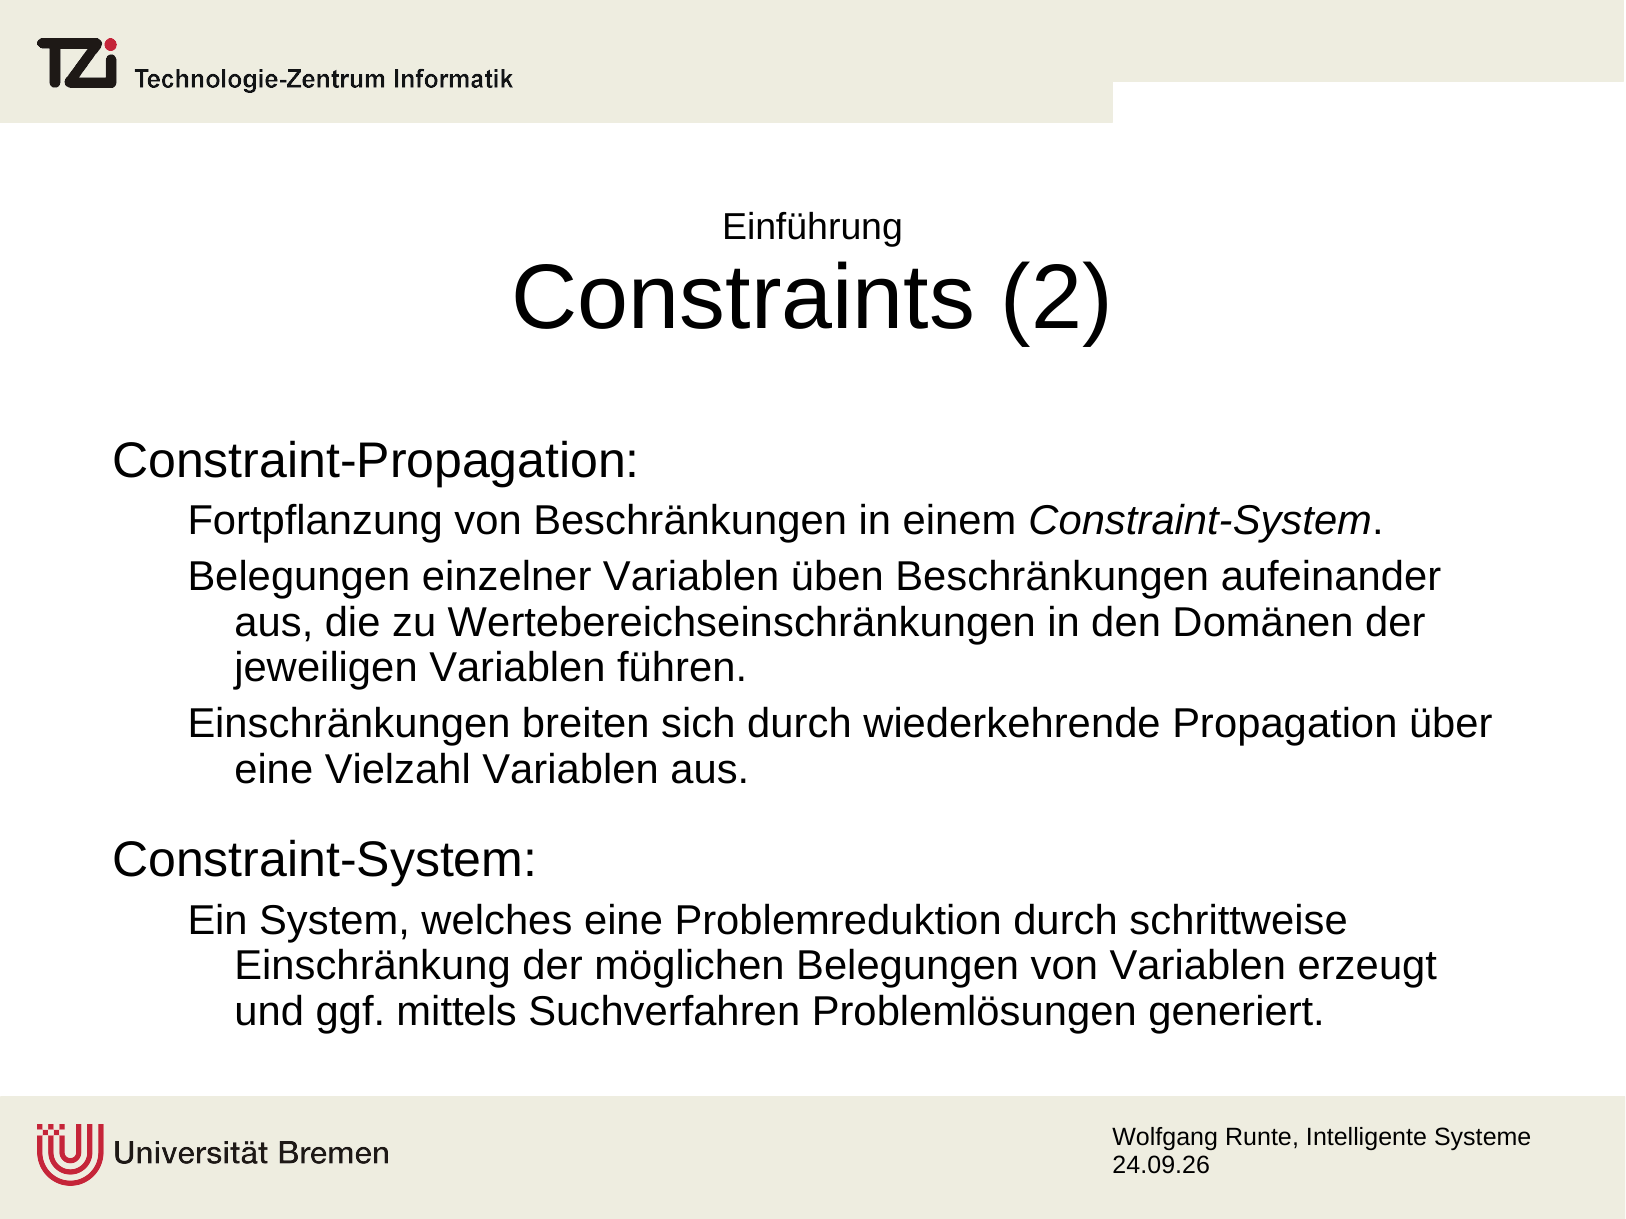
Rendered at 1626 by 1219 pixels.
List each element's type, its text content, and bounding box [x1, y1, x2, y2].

picture [37, 1124, 388, 1186]
picture [37, 38, 513, 93]
list Constraint-Propagation: Fortpflanzung von Beschränkungen in einem Constraint-System. Belegungen einzelner Variablen üben Beschränkungen aufeinander aus, die zu Wertebereichseinschränkungen in den Domänen der jeweiligen Variablen führen. Einschränkungen breiten sich durch wiederkehrende Propagation über eine Vielzahl Variablen aus. Constraint-System: Ein System, welches eine Problemreduktion durch schrittweise Einschränkung der möglichen Belegungen von Variablen erzeugt und ggf. mittels Suchverfahren Problemlösungen generiert. [112, 433, 1513, 1070]
title Einführung Constraints (2) [112, 162, 1513, 393]
